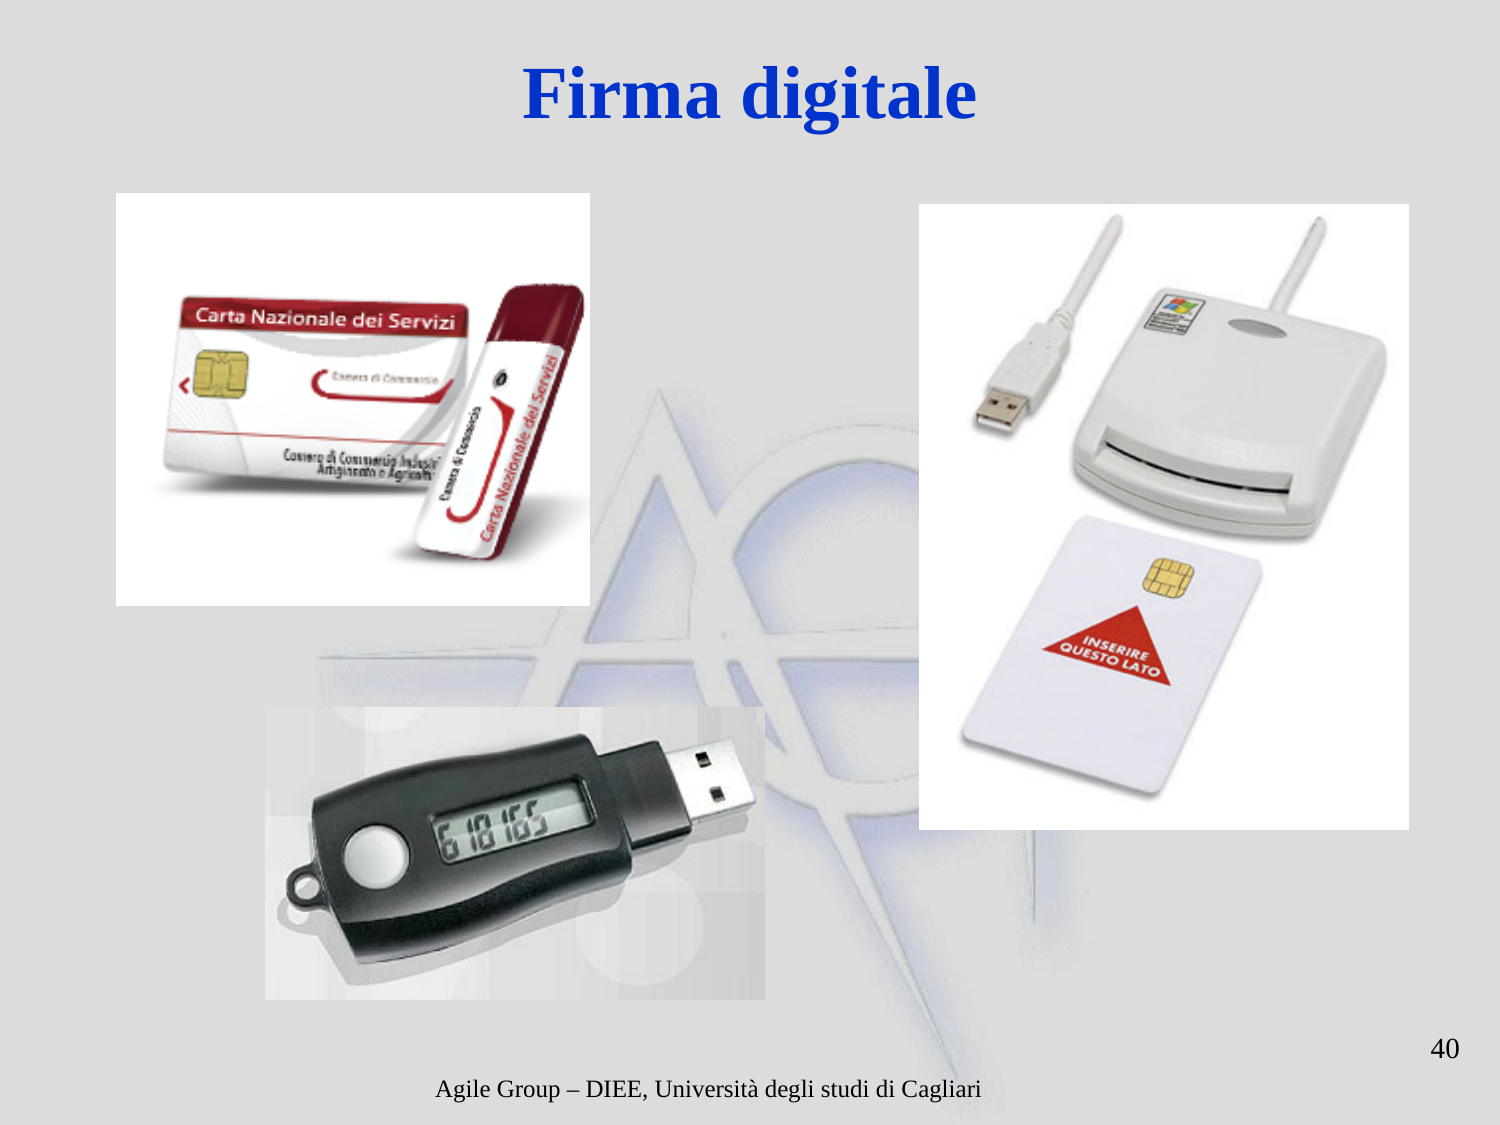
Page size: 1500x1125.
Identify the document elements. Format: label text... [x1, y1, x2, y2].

title Firma digitale [112, 12, 1388, 175]
picture [0, 0, 1500, 1125]
